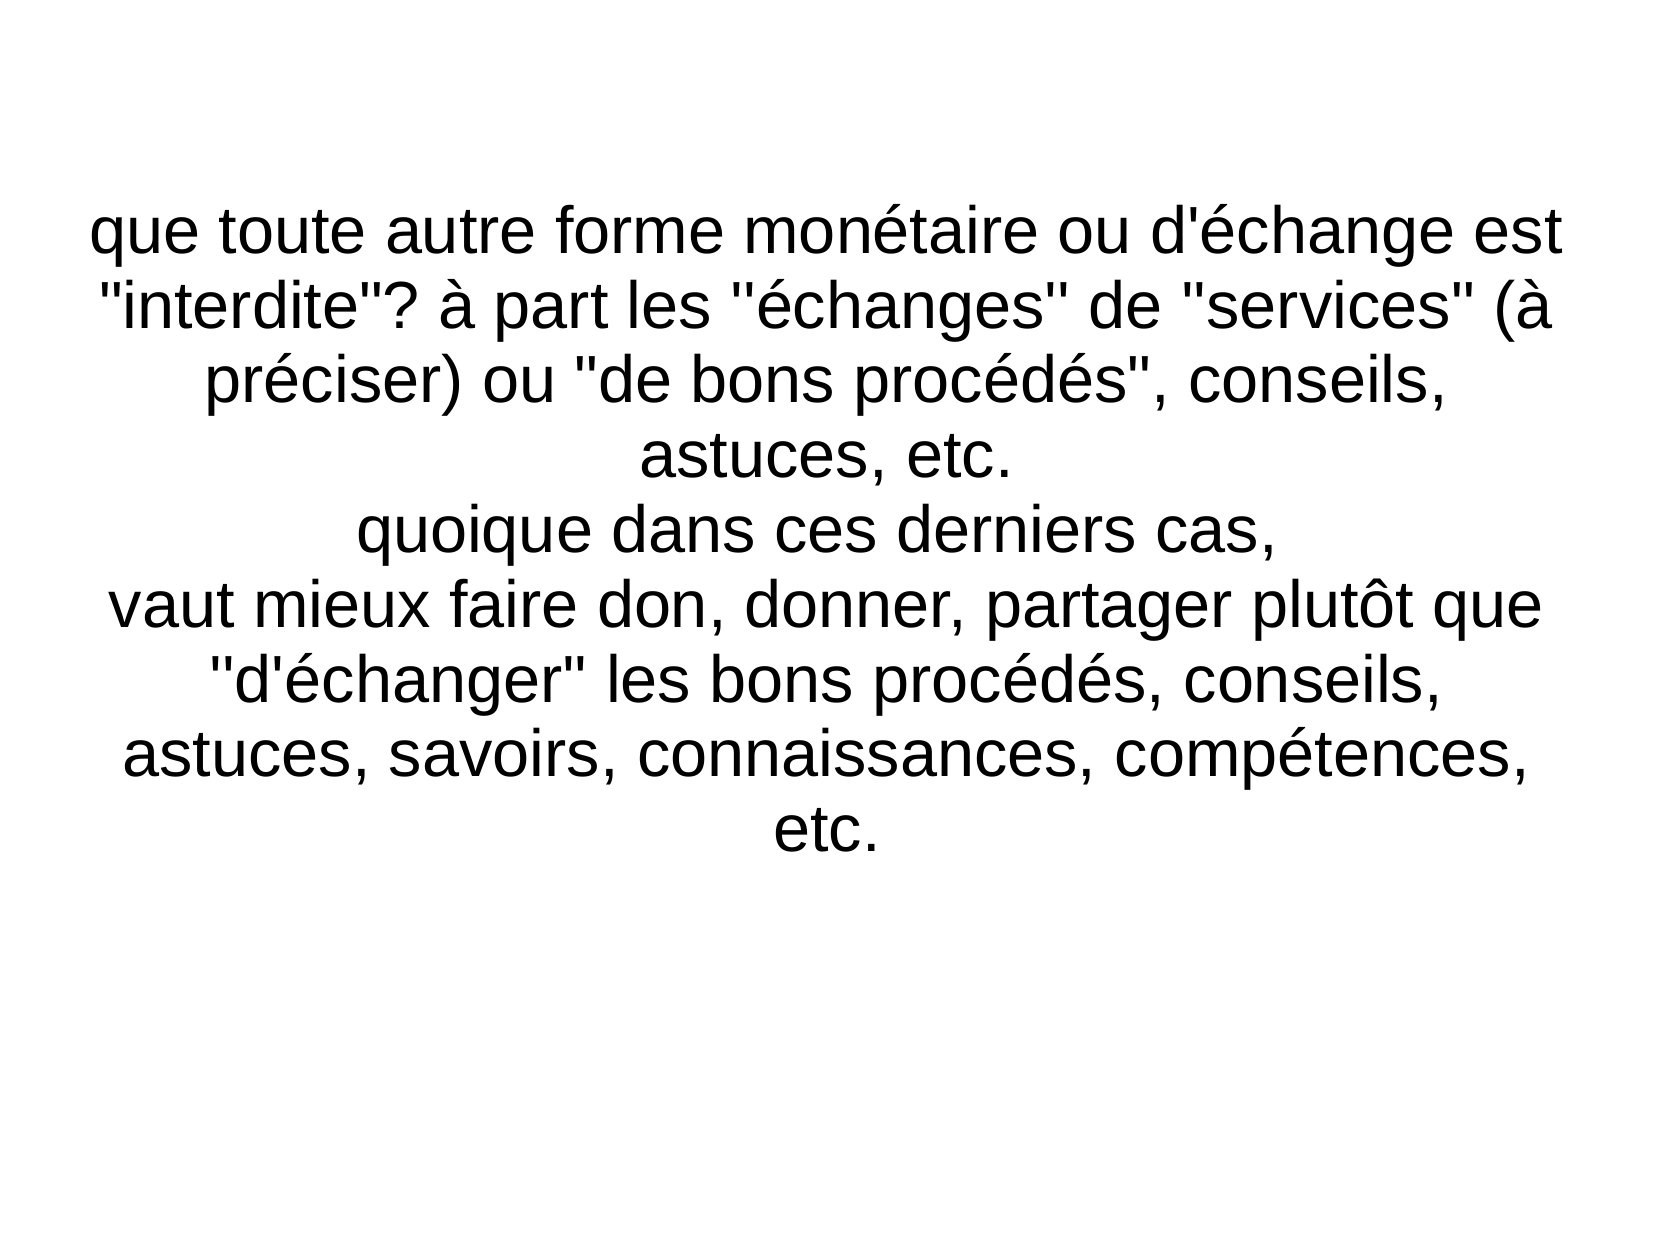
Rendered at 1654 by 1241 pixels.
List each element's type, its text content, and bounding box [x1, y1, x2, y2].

subtitle que toute autre forme monétaire ou d'échange est "interdite"? à part les ''échanges'' de ''services" (à préciser) ou "de bons procédés", conseils, astuces, etc. quoique dans ces derniers cas, vaut mieux faire don, donner, partager plutôt que ''d'échanger'' les bons procédés, conseils, astuces, savoirs, connaissances, compétences, etc. [82, 49, 1571, 1010]
